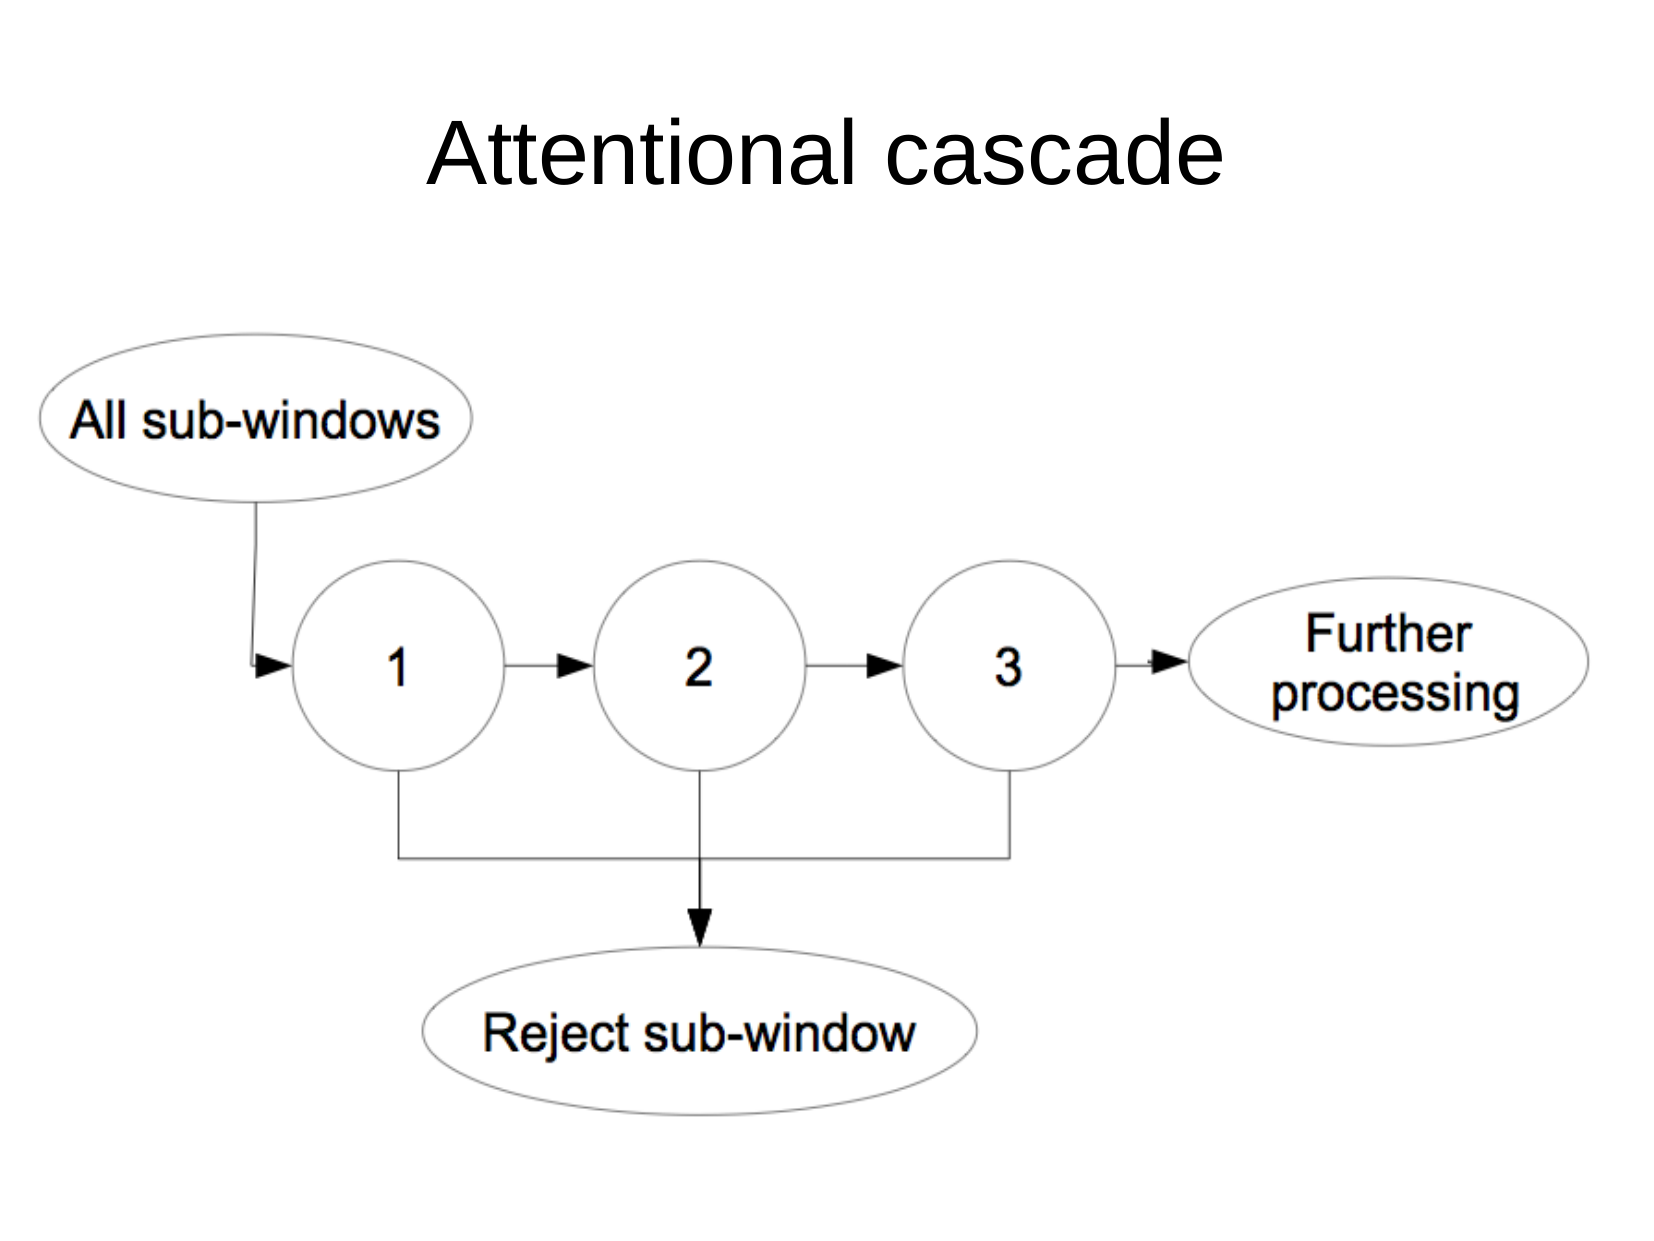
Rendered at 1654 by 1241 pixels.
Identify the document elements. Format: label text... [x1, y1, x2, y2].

title Attentional cascade [82, 49, 1571, 257]
picture [12, 283, 1619, 1128]
